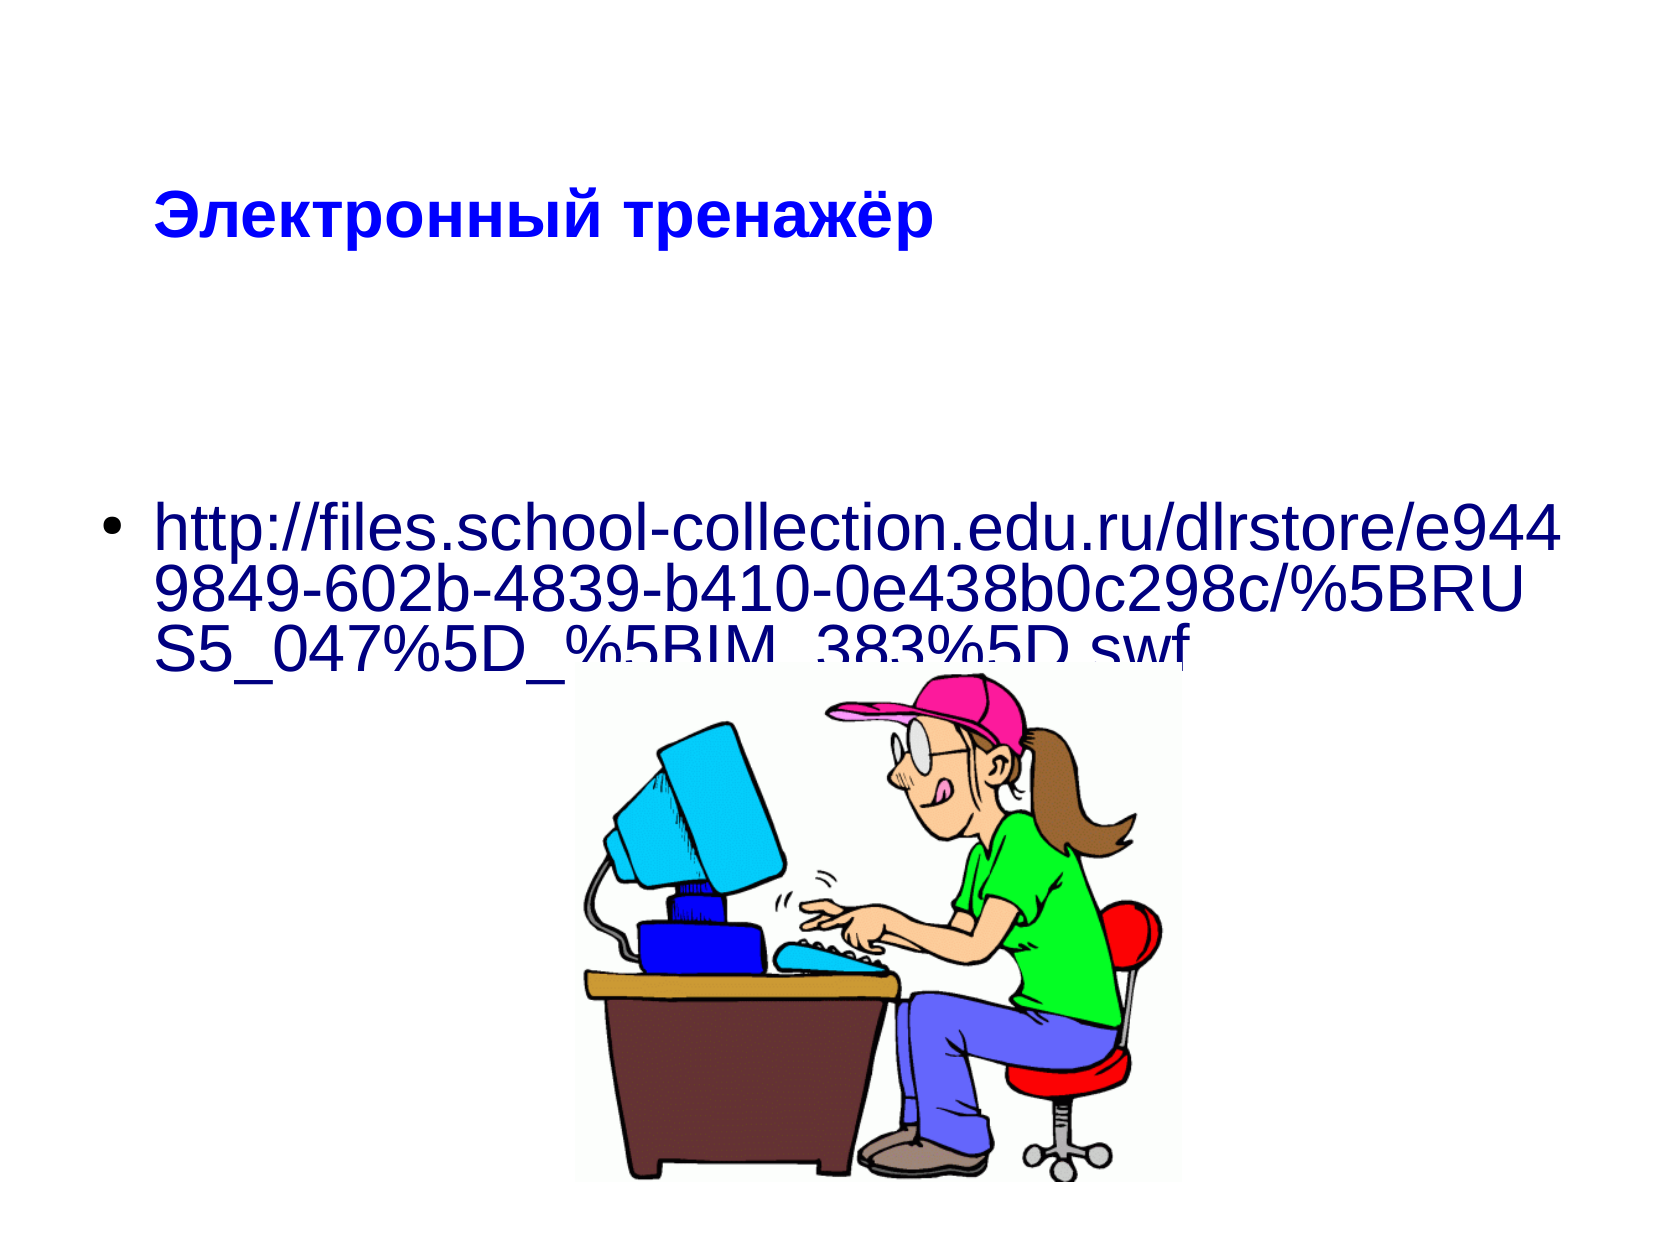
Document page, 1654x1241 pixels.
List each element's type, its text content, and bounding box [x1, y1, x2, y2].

list Электронный тренажёр http://files.school-collection.edu.ru/dlrstore/e9449849-602b-4839-b410-0e438b0c298c/%5BRUS5_047%5D_%5BIM_383%5D.swf [82, 177, 1571, 1109]
picture [575, 662, 1182, 1182]
